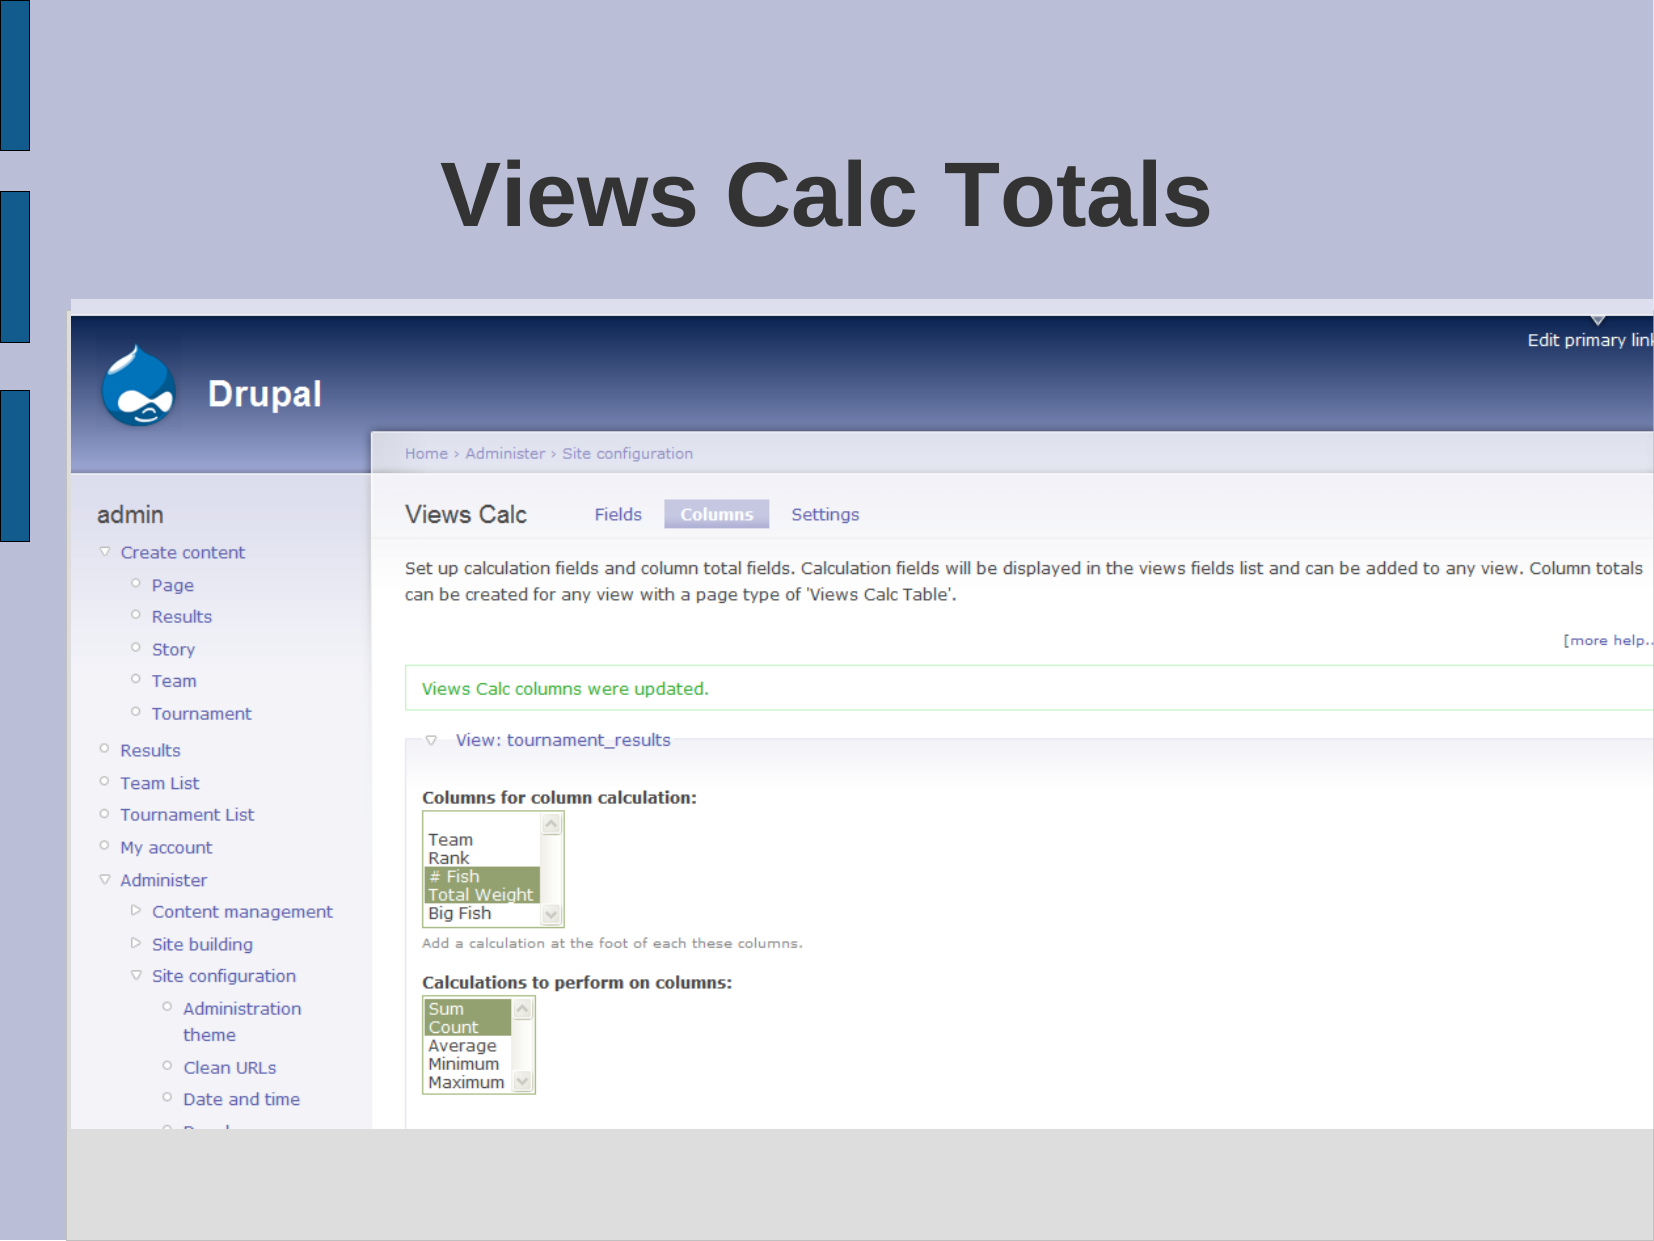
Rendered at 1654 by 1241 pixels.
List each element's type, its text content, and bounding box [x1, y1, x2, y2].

title Views Calc Totals [121, 91, 1534, 299]
picture [71, 299, 1654, 1129]
